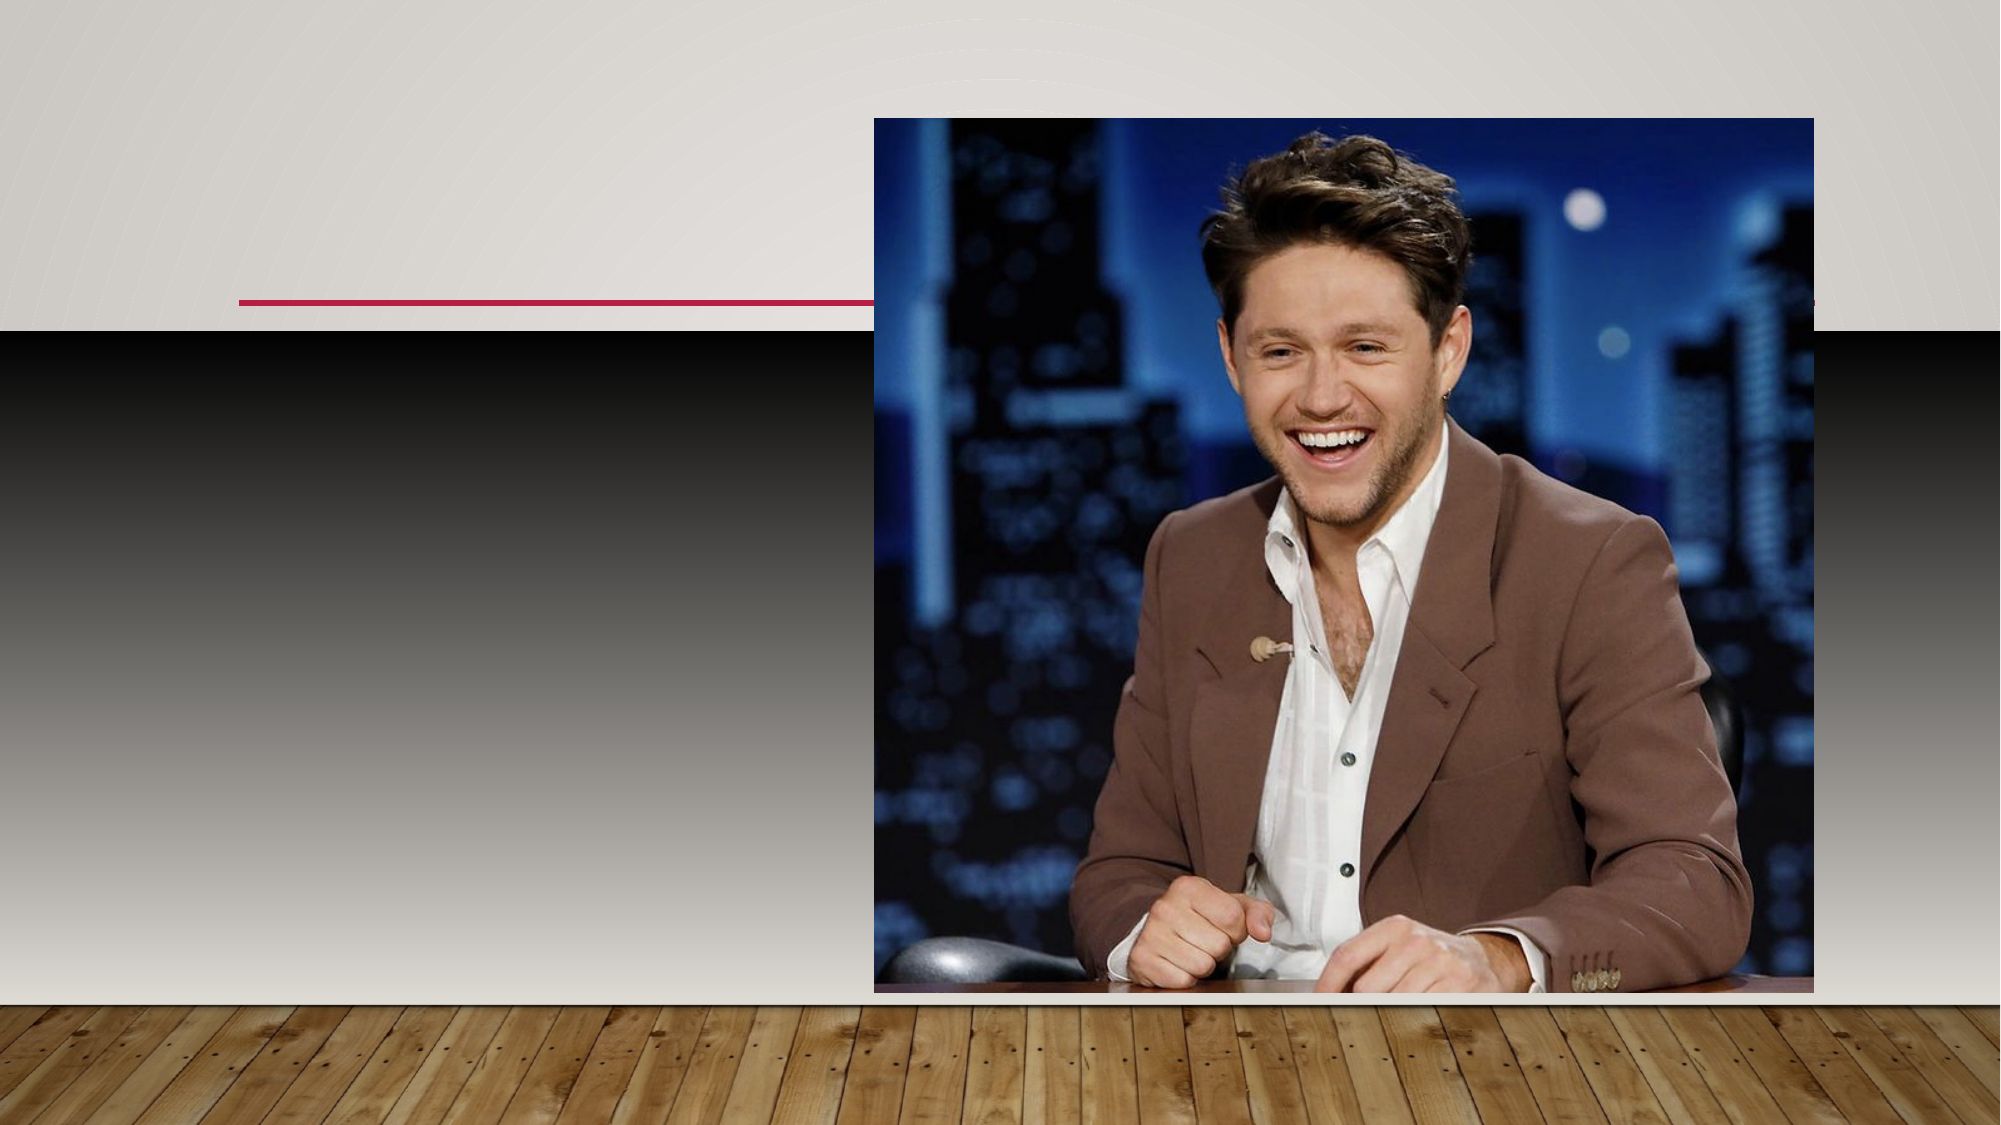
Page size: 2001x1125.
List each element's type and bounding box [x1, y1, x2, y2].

picture [874, 118, 1814, 994]
